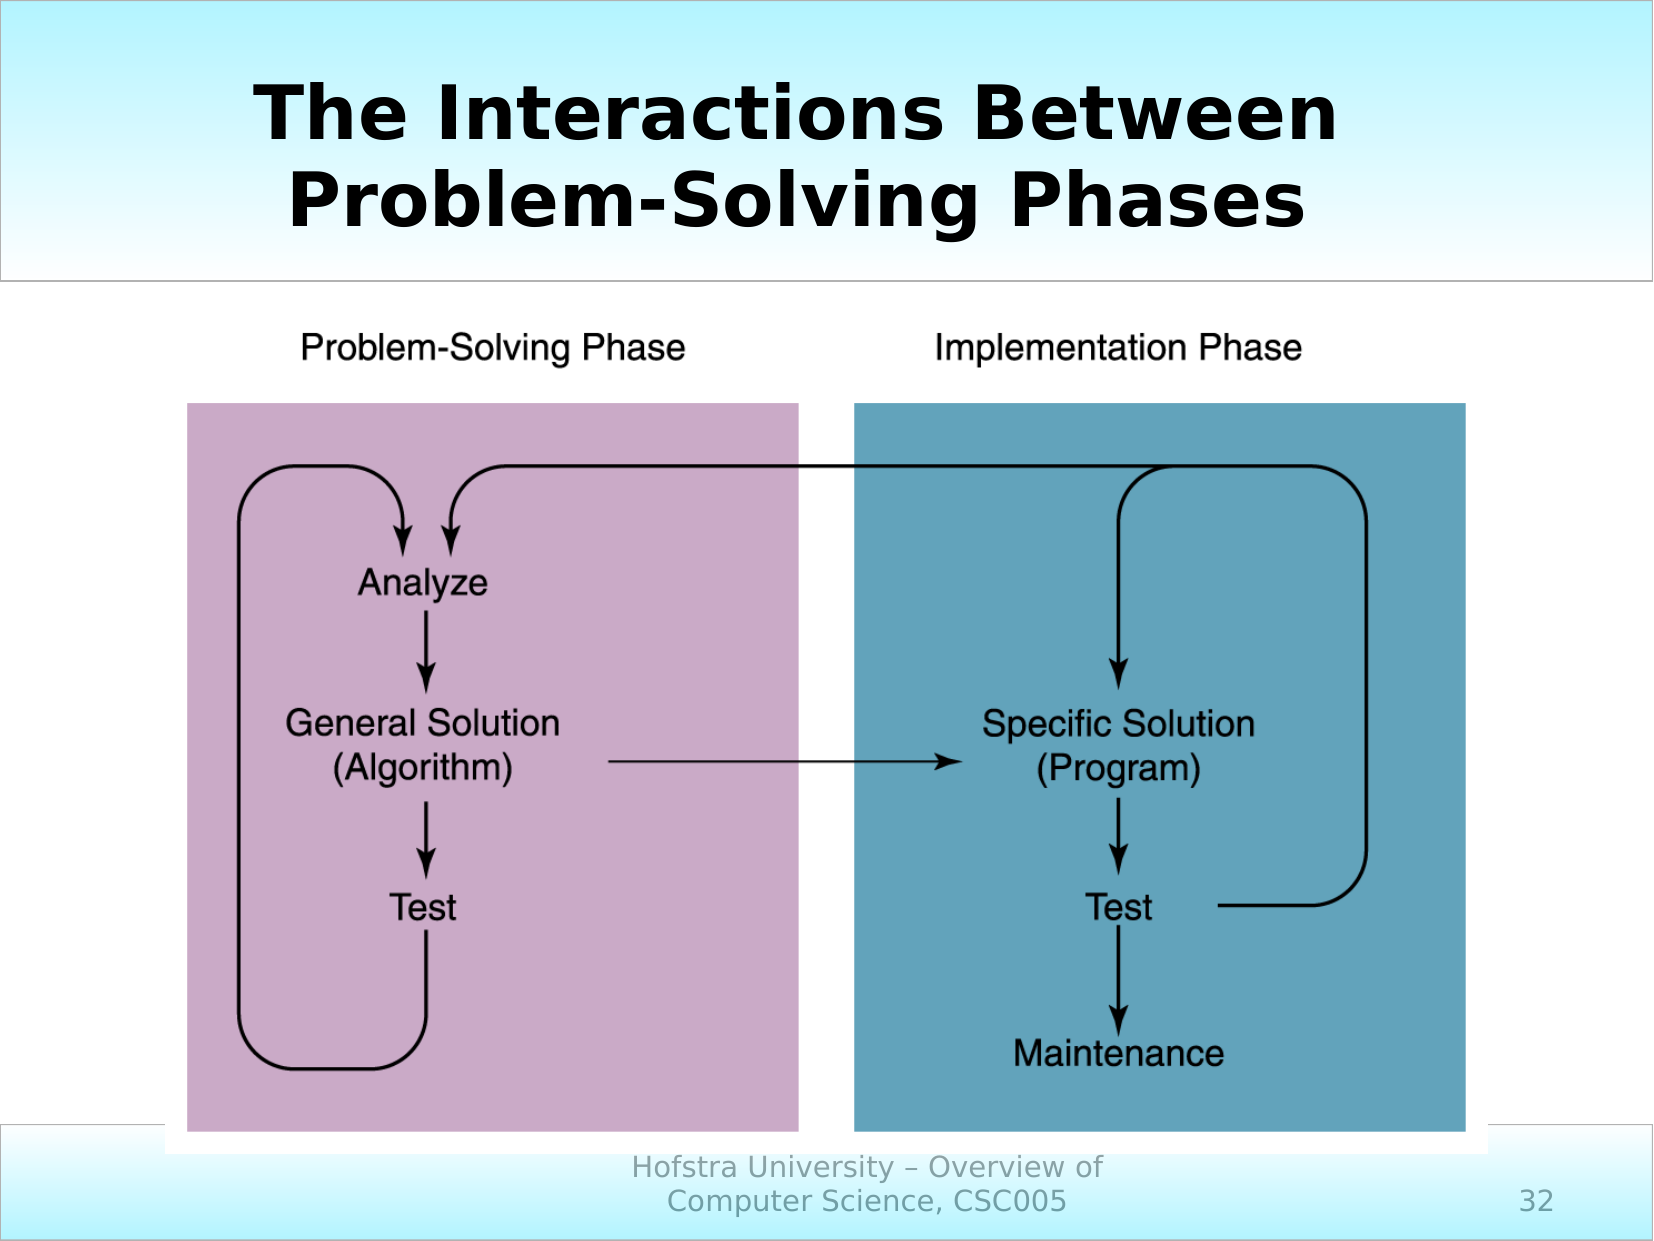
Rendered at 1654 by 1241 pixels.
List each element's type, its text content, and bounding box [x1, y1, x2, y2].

picture [165, 303, 1488, 1154]
title The Interactions Between Problem-Solving Phases [47, 0, 1547, 331]
